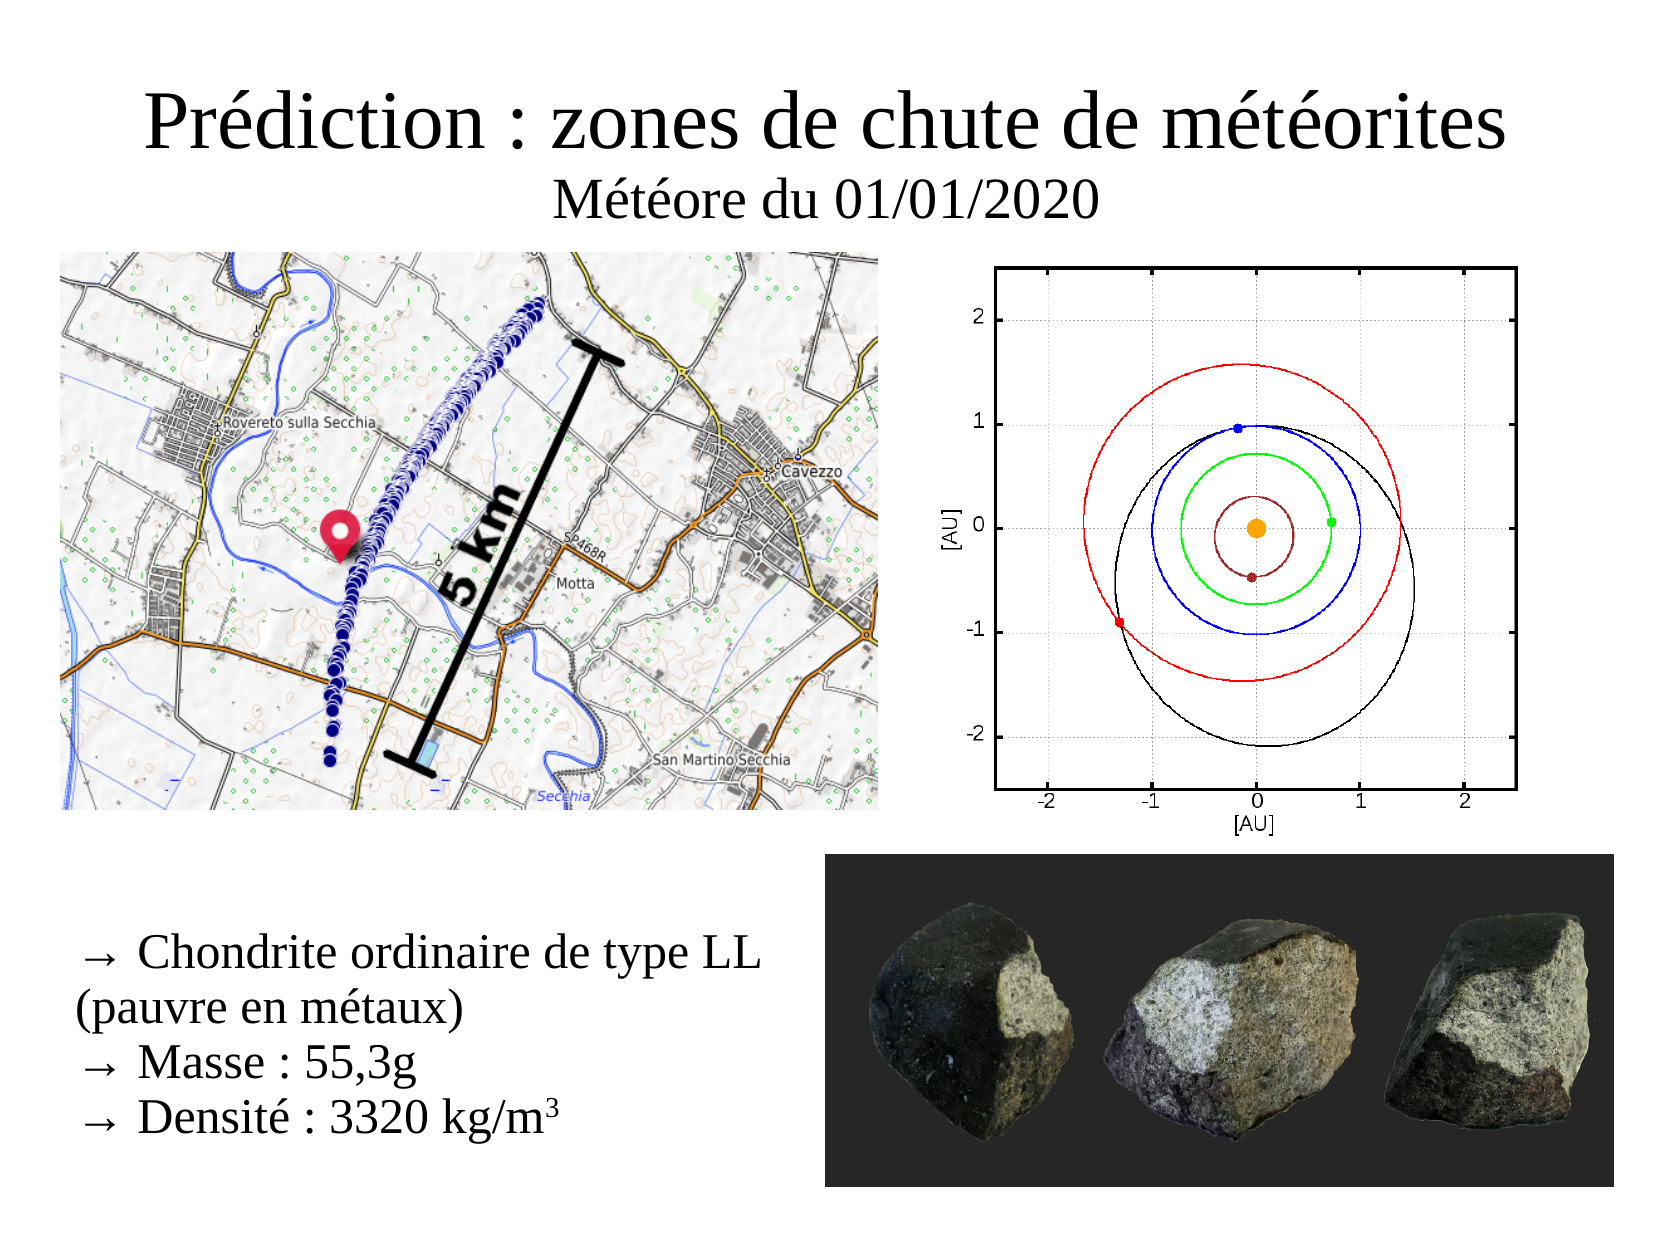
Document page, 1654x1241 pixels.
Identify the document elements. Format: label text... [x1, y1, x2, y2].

picture [60, 252, 878, 811]
subtitle → Chondrite ordinaire de type LL (pauvre en métaux) → Masse : 55,3g → Densité : 3320 kg/m3 [75, 900, 825, 1169]
picture [825, 854, 1614, 1187]
title Prédiction : zones de chute de météorites Météore du 01/01/2020 [82, 49, 1571, 257]
picture [930, 239, 1541, 851]
